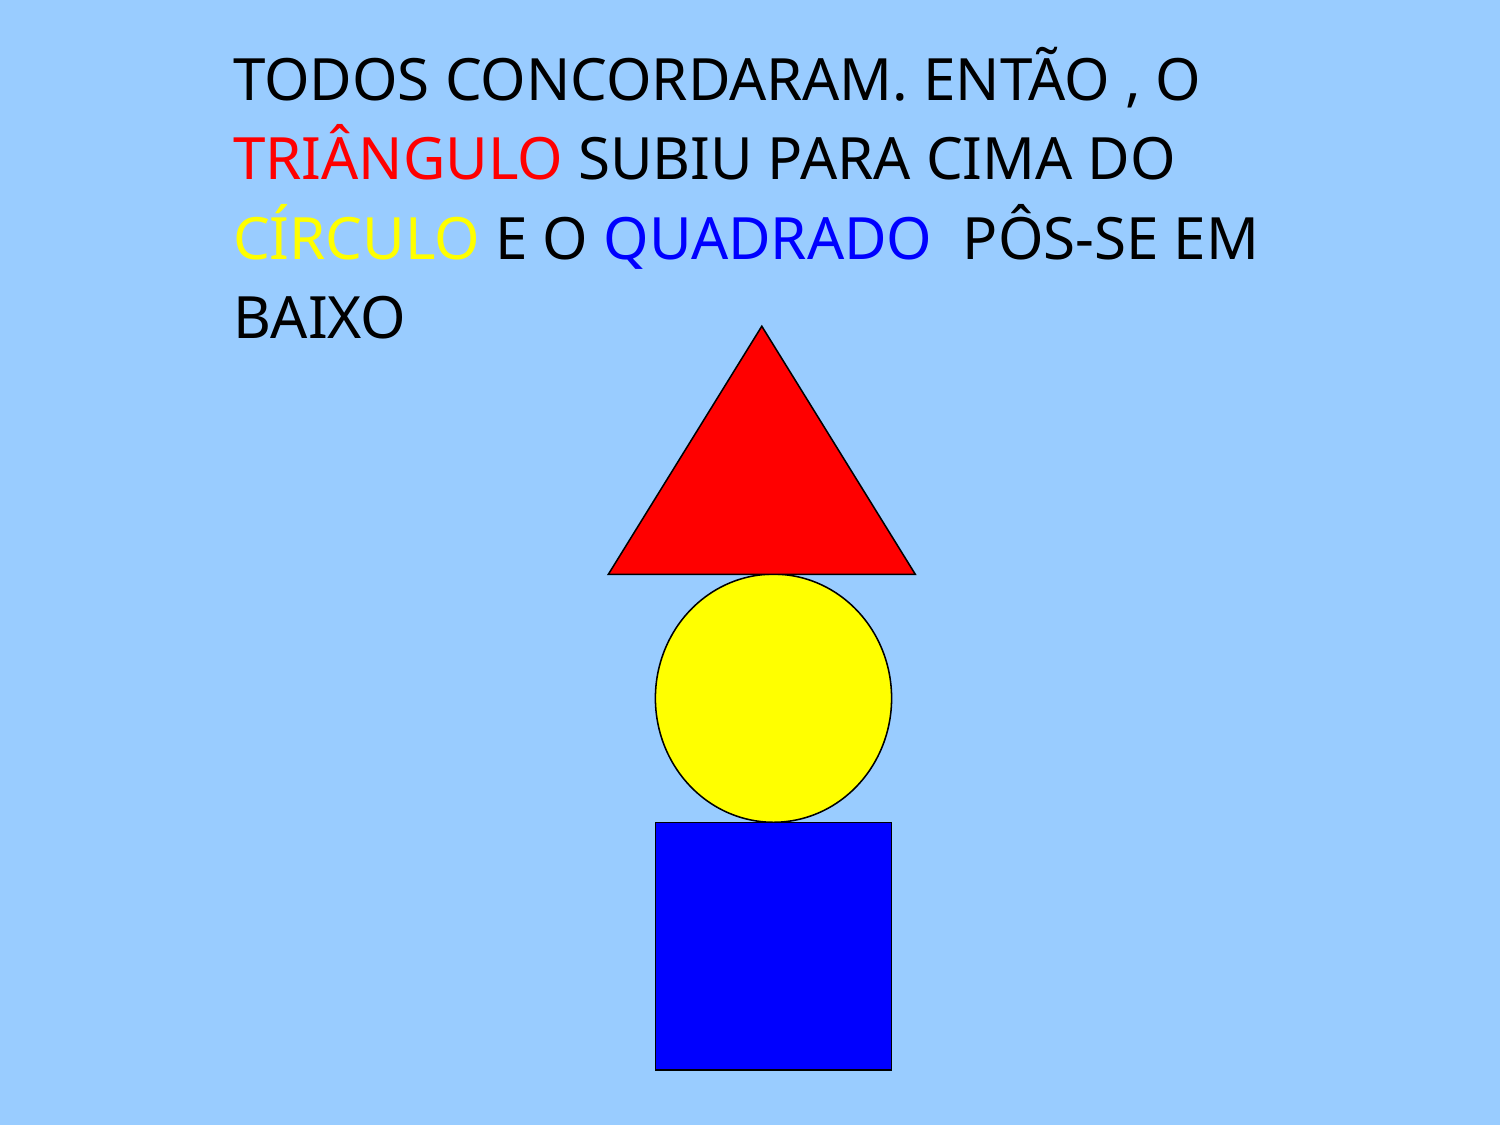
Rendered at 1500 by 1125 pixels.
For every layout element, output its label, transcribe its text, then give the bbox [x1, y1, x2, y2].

text_box [608, 326, 916, 1071]
text_box TODOS CONCORDARAM. ENTÃO , O TRIÂNGULO SUBIU PARA CIMA DO CÍRCULO E O QUADRADO PÔS-SE EM BAIXO [218, 31, 1306, 327]
